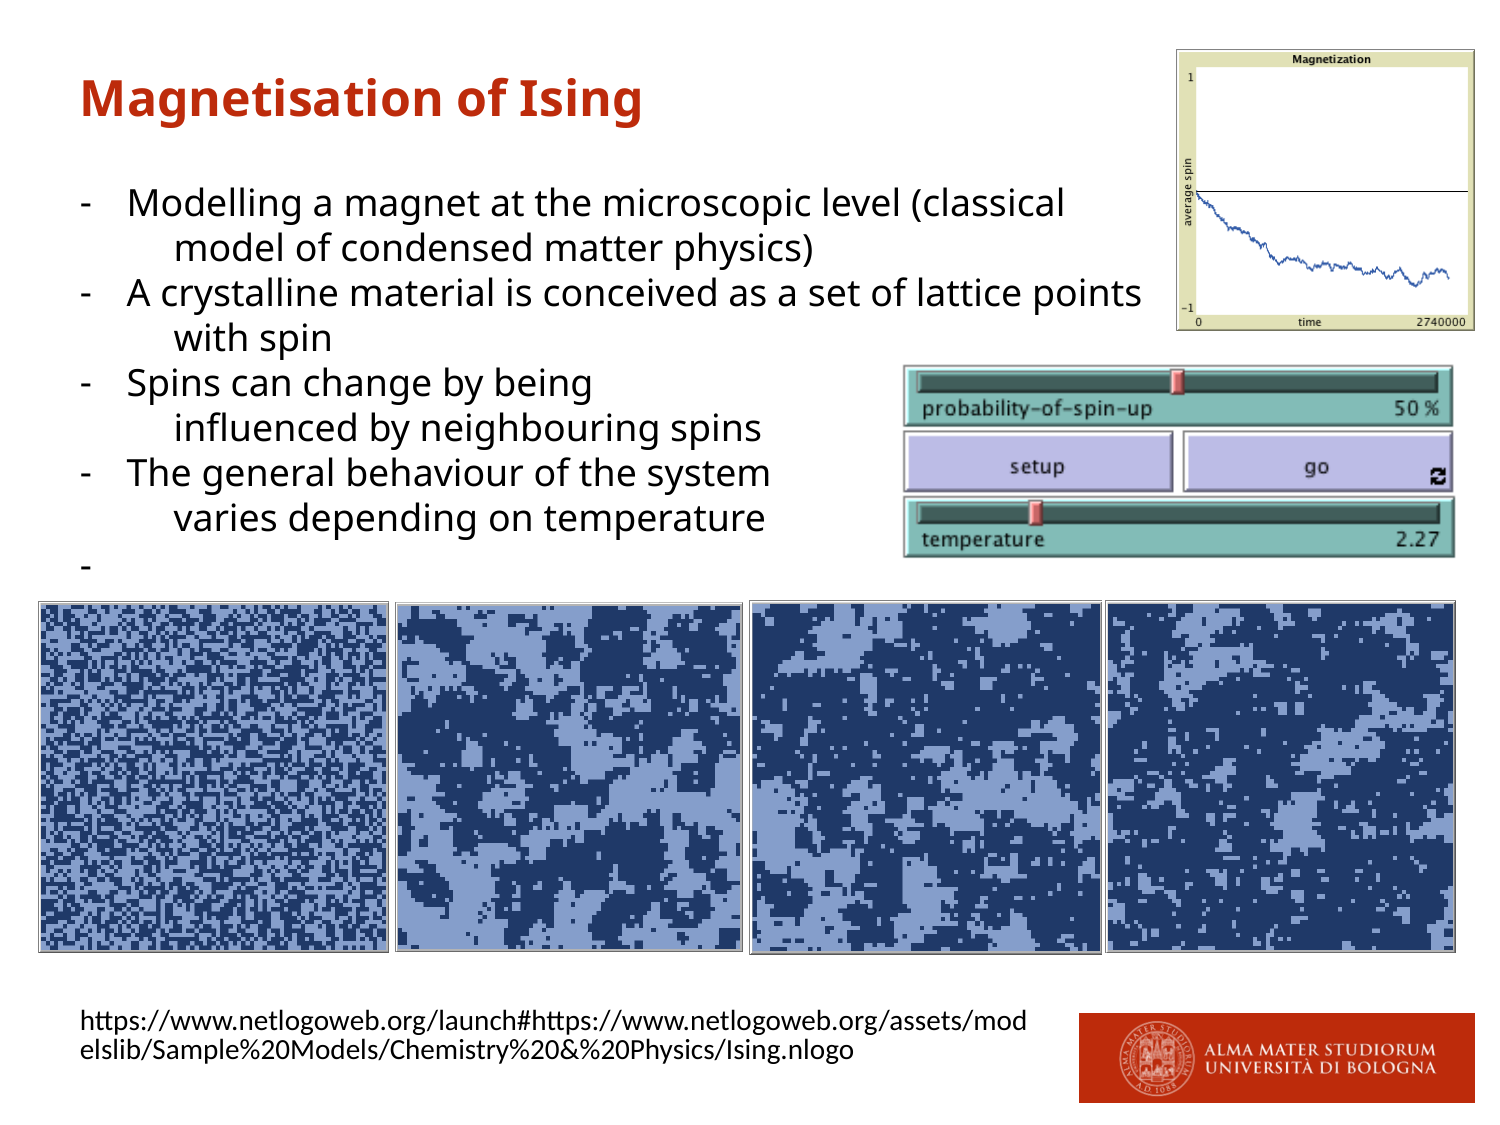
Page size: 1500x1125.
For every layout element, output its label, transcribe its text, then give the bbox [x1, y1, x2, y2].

list Magnetisation of Ising [64, 78, 1173, 185]
text_box Modelling a magnet at the microscopic level (classical model of condensed matter physics) A crystalline material is conceived as a set of lattice points with spin Spins can change by being influenced by neighbouring spins The general behaviour of the system varies depending on temperature [65, 171, 1169, 597]
text_box https://www.netlogoweb.org/launch#https://www.netlogoweb.org/assets/modelslib/Sample%20Models/Chemistry%20&%20Physics/Ising.nlogo [65, 994, 1049, 1044]
picture [898, 356, 1461, 560]
picture [1173, 45, 1477, 335]
picture [35, 597, 1459, 958]
